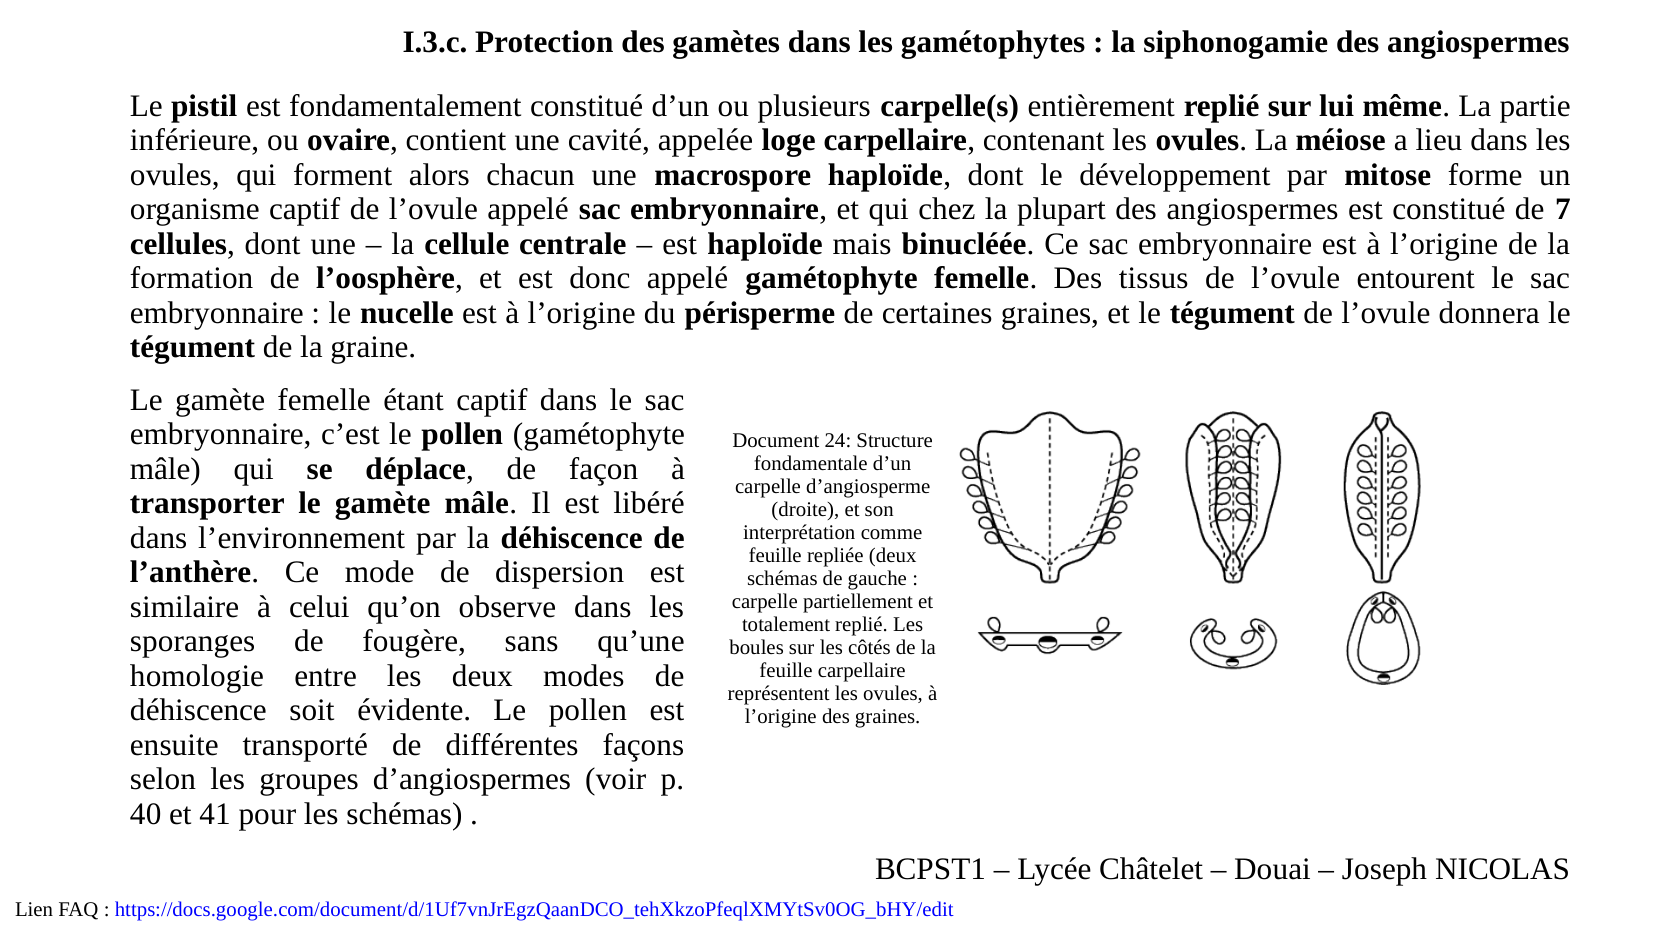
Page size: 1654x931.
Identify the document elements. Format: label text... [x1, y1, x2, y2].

picture [809, 411, 1571, 686]
text_box Lien FAQ : https://docs.google.com/document/d/1Uf7vnJrEgzQaanDCO_tehXkzoPfeqlXMYtSv0OG_bHY/edit [0, 897, 129, 931]
text_box I.3.c. Protection des gamètes dans les gamétophytes : la siphonogamie des angiospermes [165, 5, 1572, 78]
text_box Le pistil est fondamentalement constitué d’un ou plusieurs carpelle(s) entièrement replié sur lui même. La partie inférieure, ou ovaire, contient une cavité, appelée loge carpellaire, contenant les ovules. La méiose a lieu dans les ovules, qui forment alors chacun une macrospore haploïde, dont le développement par mitose forme un organisme captif de l’ovule appelé sac embryonnaire, et qui chez la plupart des angiospermes est constitué de 7 cellules, dont une – la cellule centrale – est haploïde mais binucléée. Ce sac embryonnaire est à l’origine de la formation de l’oosphère, et est donc appelé gamétophyte femelle. Des tissus de l’ovule entourent le sac embryonnaire : le nucelle est à l’origine du périsperme de certaines graines, et le tégument de l’ovule donnera le tégument de la graine. [129, 88, 1571, 931]
text_box Le gamète femelle étant captif dans le sac embryonnaire, c’est le pollen (gamétophyte mâle) qui se déplace, de façon à transporter le gamète mâle. Il est libéré dans l’environnement par la déhiscence de l’anthère. Ce mode de dispersion est similaire à celui qu’on observe dans les sporanges de fougère, sans qu’une homologie entre les deux modes de déhiscence soit évidente. Le pollen est ensuite transporté de différentes façons selon les groupes d’angiospermes (voir p. 40 et 41 pour les schémas) . [129, 382, 686, 835]
text_box Document 24: Structure fondamentale d’un carpelle d’angiosperme (droite), et son interprétation comme feuille repliée (deux schémas de gauche : carpelle partiellement et totalement replié. Les boules sur les côtés de la feuille carpellaire représentent les ovules, à l’origine des graines. [720, 406, 945, 728]
